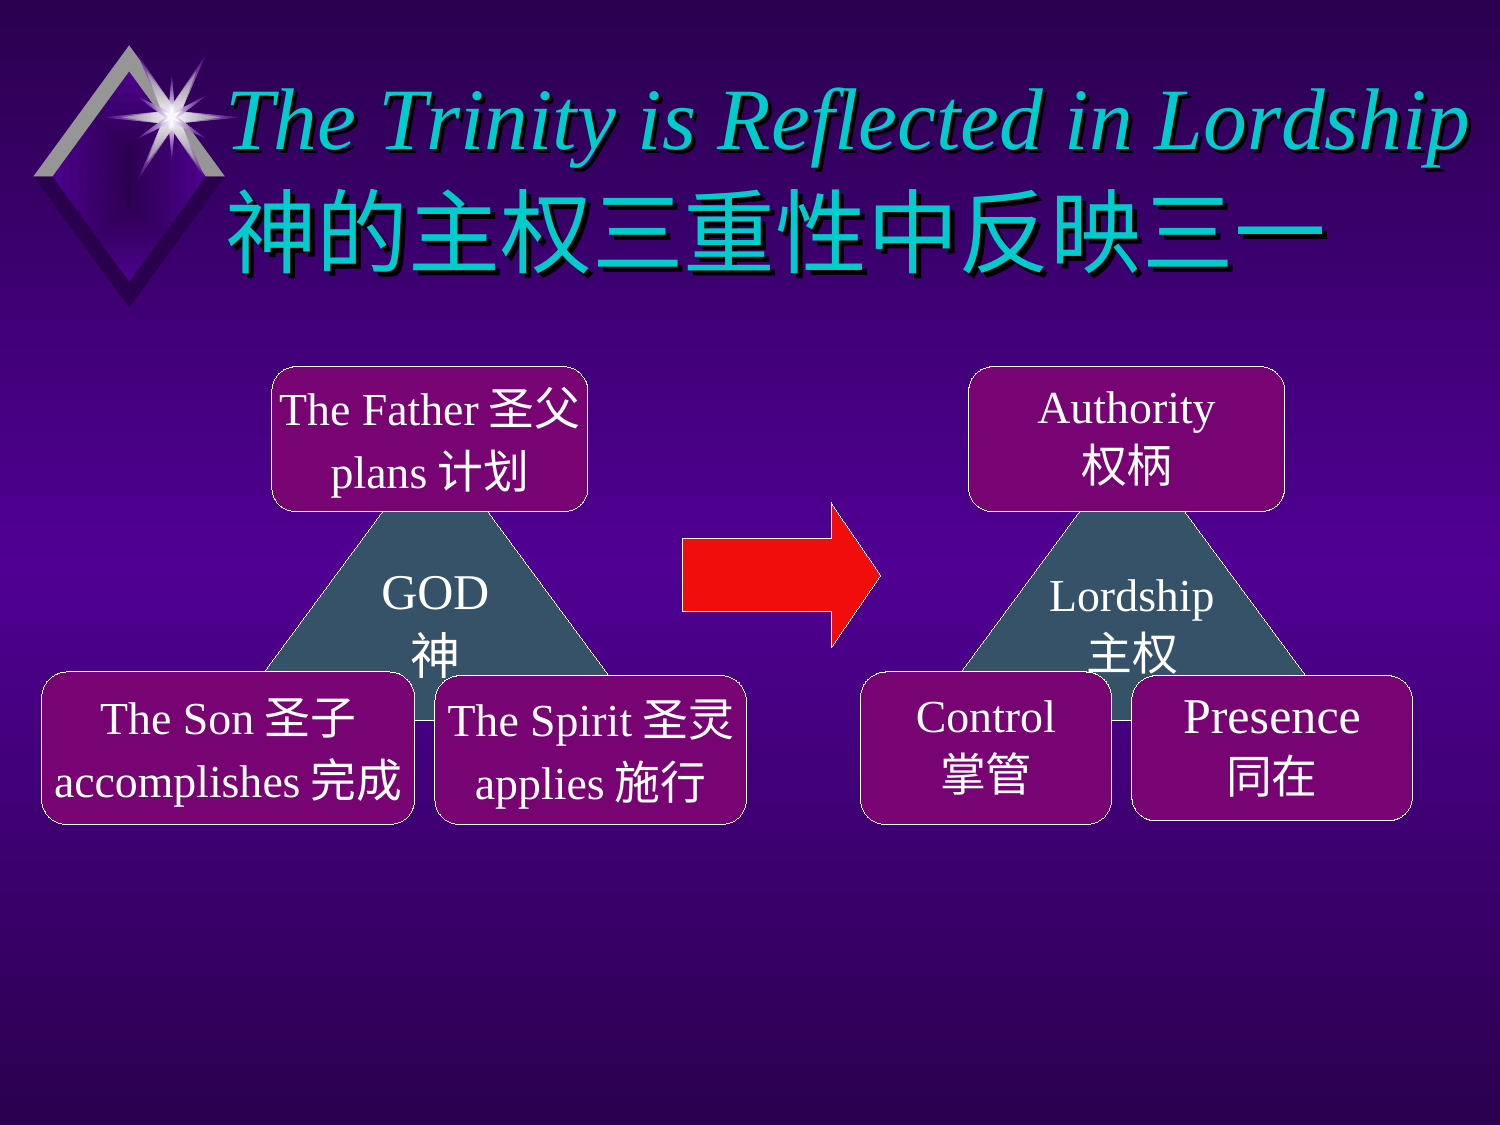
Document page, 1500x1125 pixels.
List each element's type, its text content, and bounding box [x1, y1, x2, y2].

text_box [682, 502, 881, 648]
text_box The Father圣父 plans计划 [271, 366, 588, 512]
text_box Presence 同在 [1131, 675, 1413, 821]
text_box Authority 权柄 [968, 366, 1285, 512]
text_box The Son圣子 accomplishes完成 [41, 671, 415, 825]
text_box GOD 神 [264, 512, 609, 721]
text_box Control 掌管 [860, 671, 1112, 825]
text_box Lordship 主权 [961, 512, 1306, 721]
text_box The Spirit圣灵 applies施行 [434, 675, 747, 825]
title The Trinity is Reflected in Lordship 神的主权三重性中反映三一 [224, 65, 1500, 301]
